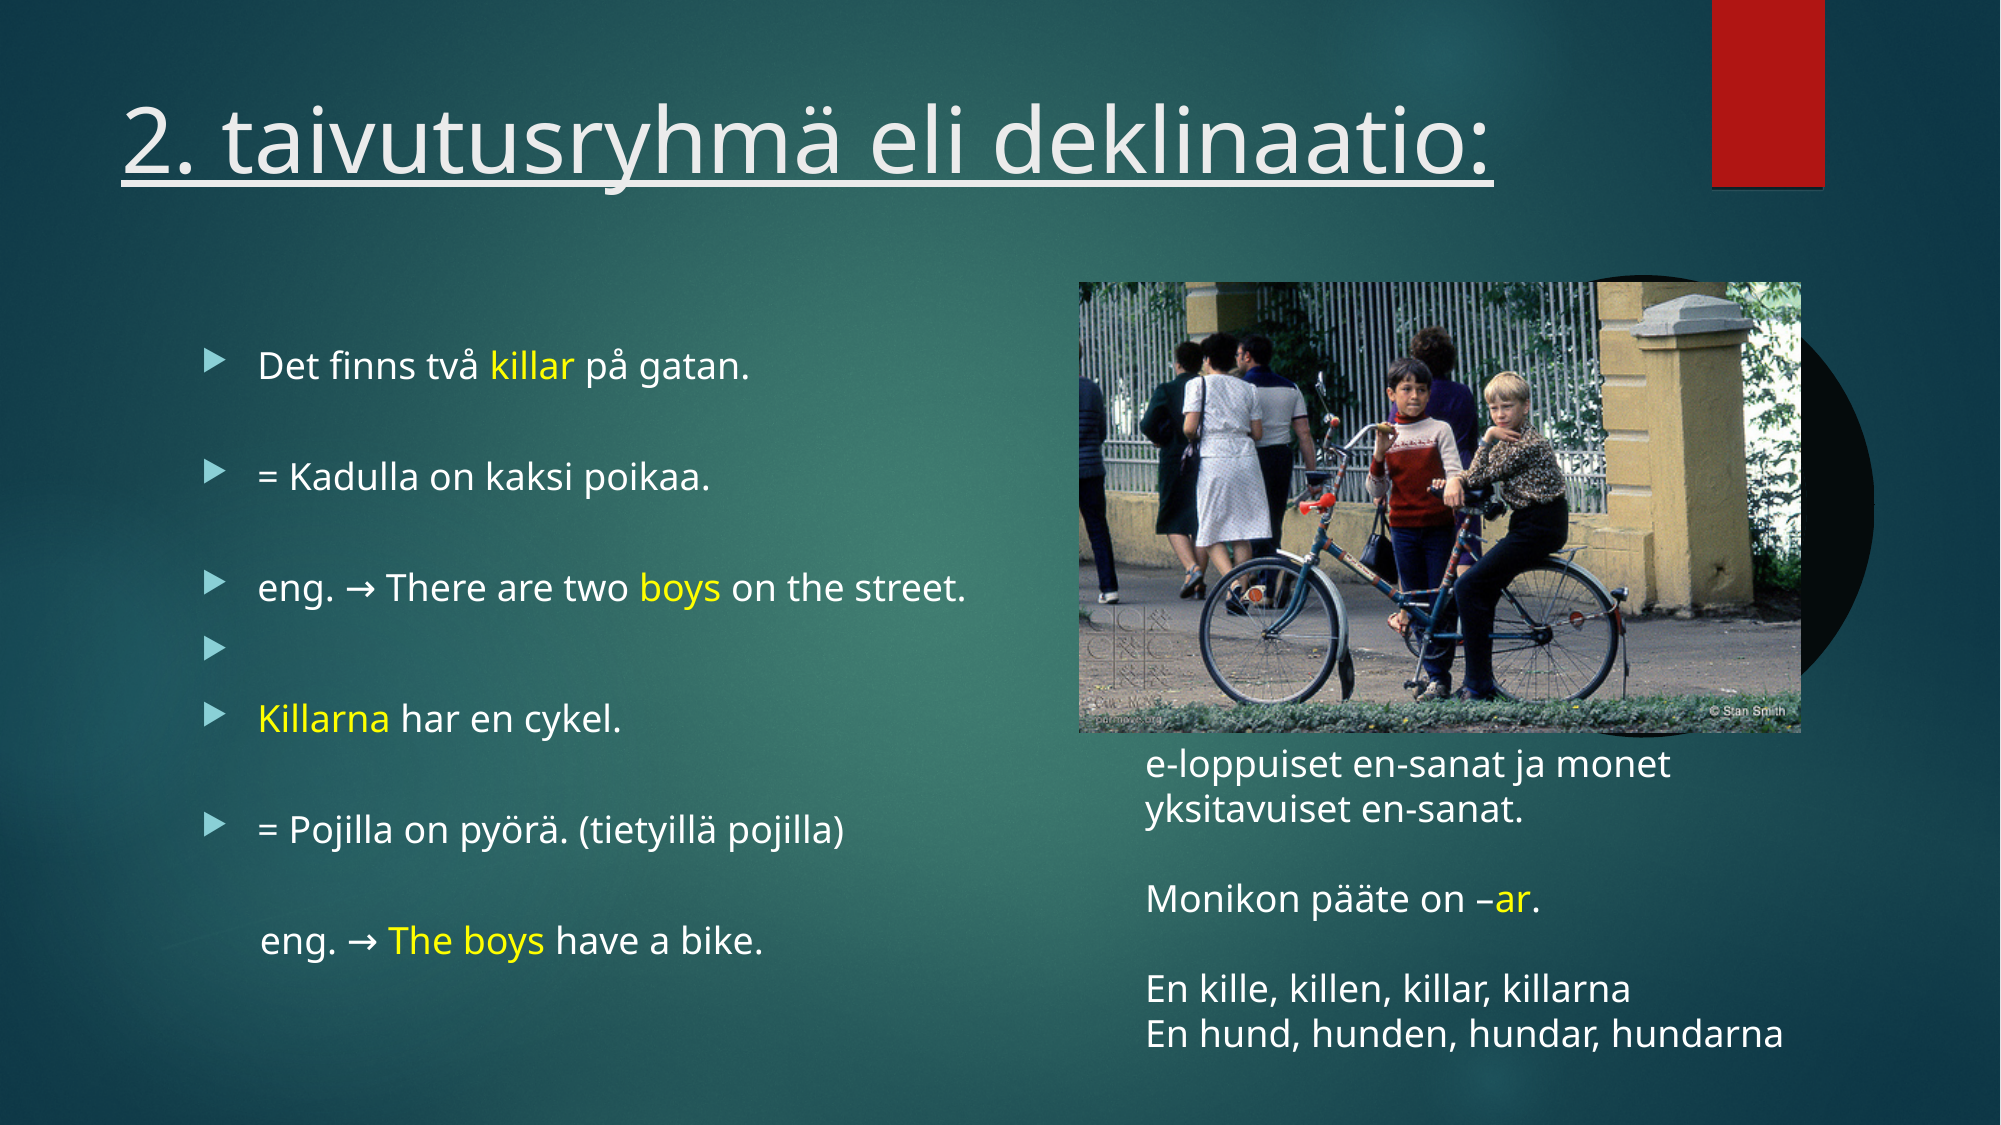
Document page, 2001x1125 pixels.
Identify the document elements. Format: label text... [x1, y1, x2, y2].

picture [1079, 282, 1801, 733]
text_box e-loppuiset en-sanat ja monet yksitavuiset en-sanat. Monikon pääte on –ar. En kille, killen, killar, killarna En hund, hunden, hundar, hundarna [1130, 732, 1842, 1112]
list Det finns två killar på gatan. = Kadulla on kaksi poikaa. eng. → There are two boys on the street. Killarna har en cykel. = Pojilla on pyörä. (tietyillä pojilla) eng. → The boys have a bike. [186, 334, 1057, 1082]
title 2. taivutusryhmä eli deklinaatio: [106, 74, 1649, 305]
